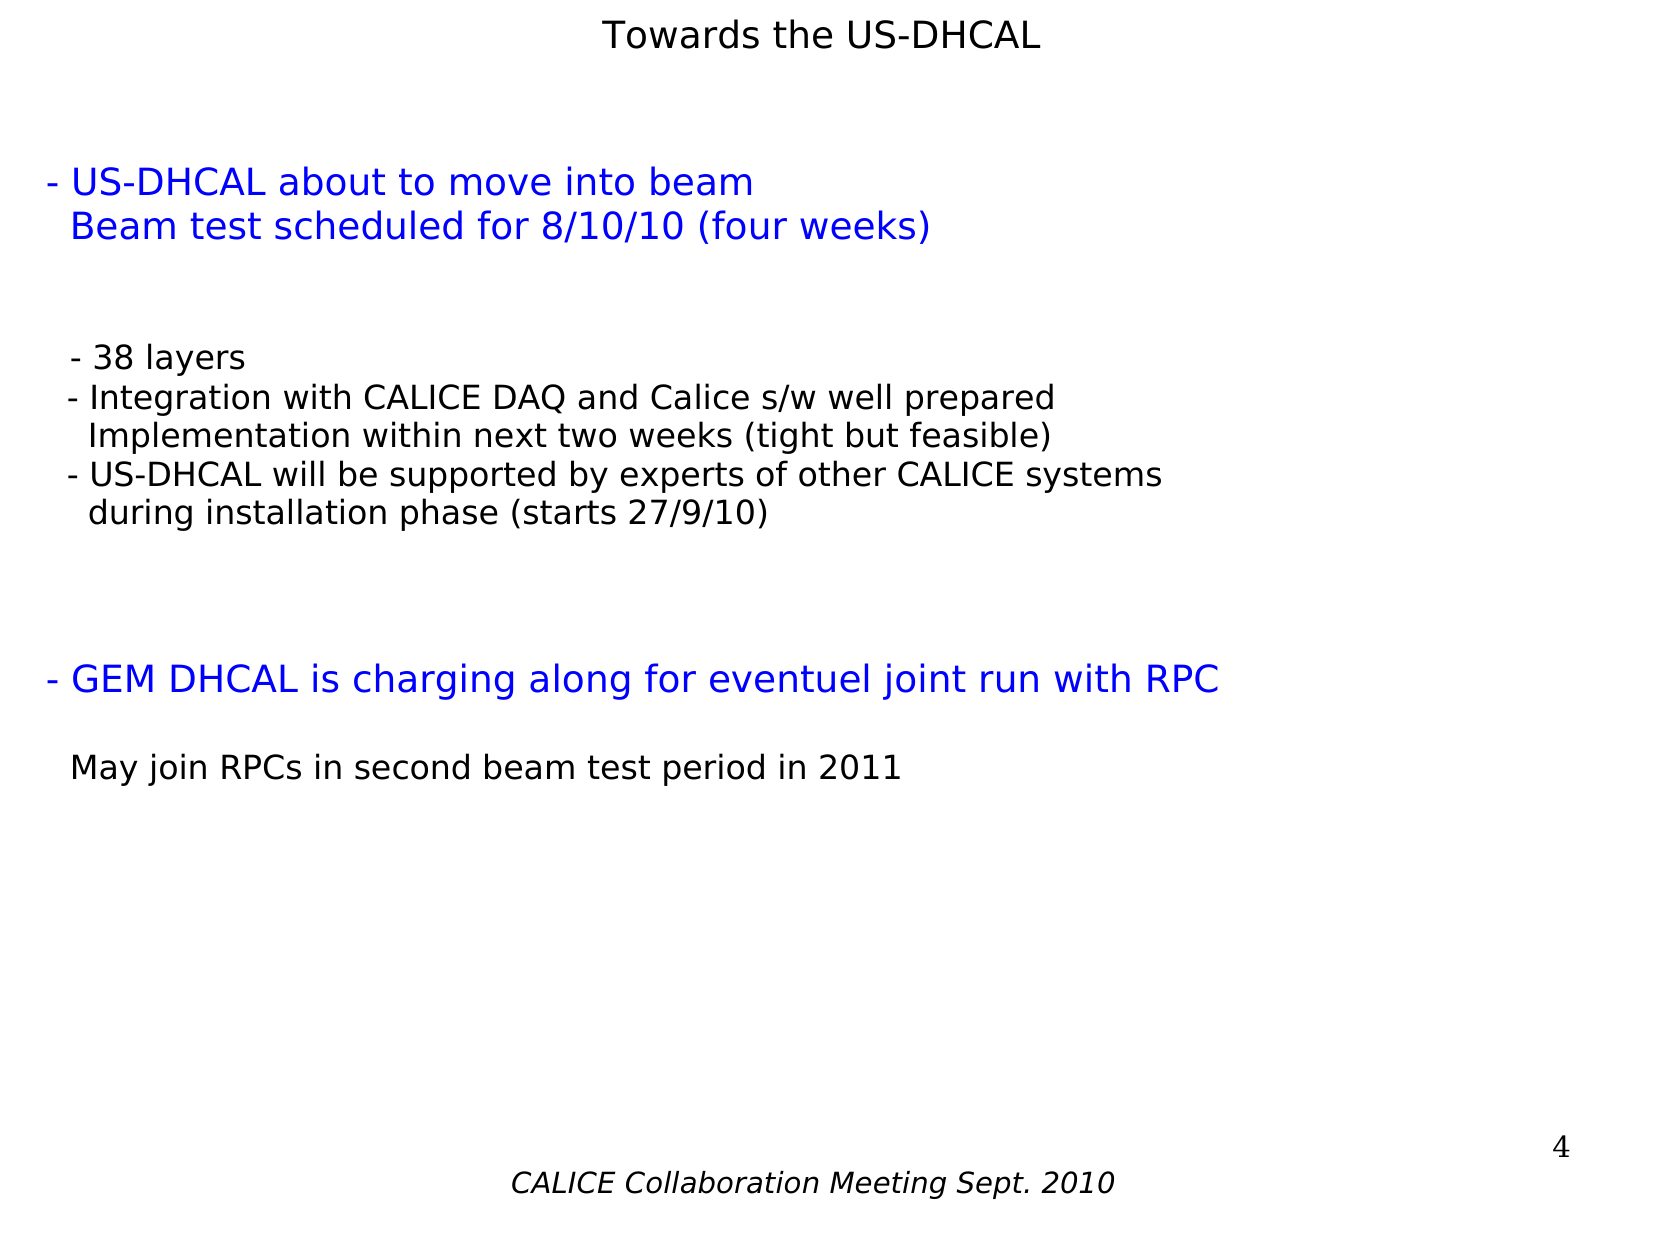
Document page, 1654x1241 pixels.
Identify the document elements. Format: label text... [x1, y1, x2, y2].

text_box Towards the US-DHCAL [587, 6, 1069, 65]
text_box - US-DHCAL about to move into beam Beam test scheduled for 8/10/10 (four weeks) - 38 layers - Integration with CALICE DAQ and Calice s/w well prepared Implementation within next two weeks (tight but feasible) - US-DHCAL will be supported by experts of other CALICE systems during installation phase (starts 27/9/10) - GEM DHCAL is charging along for eventuel joint run with RPC May join RPCs in second beam test period in 2011 [31, 153, 1625, 797]
